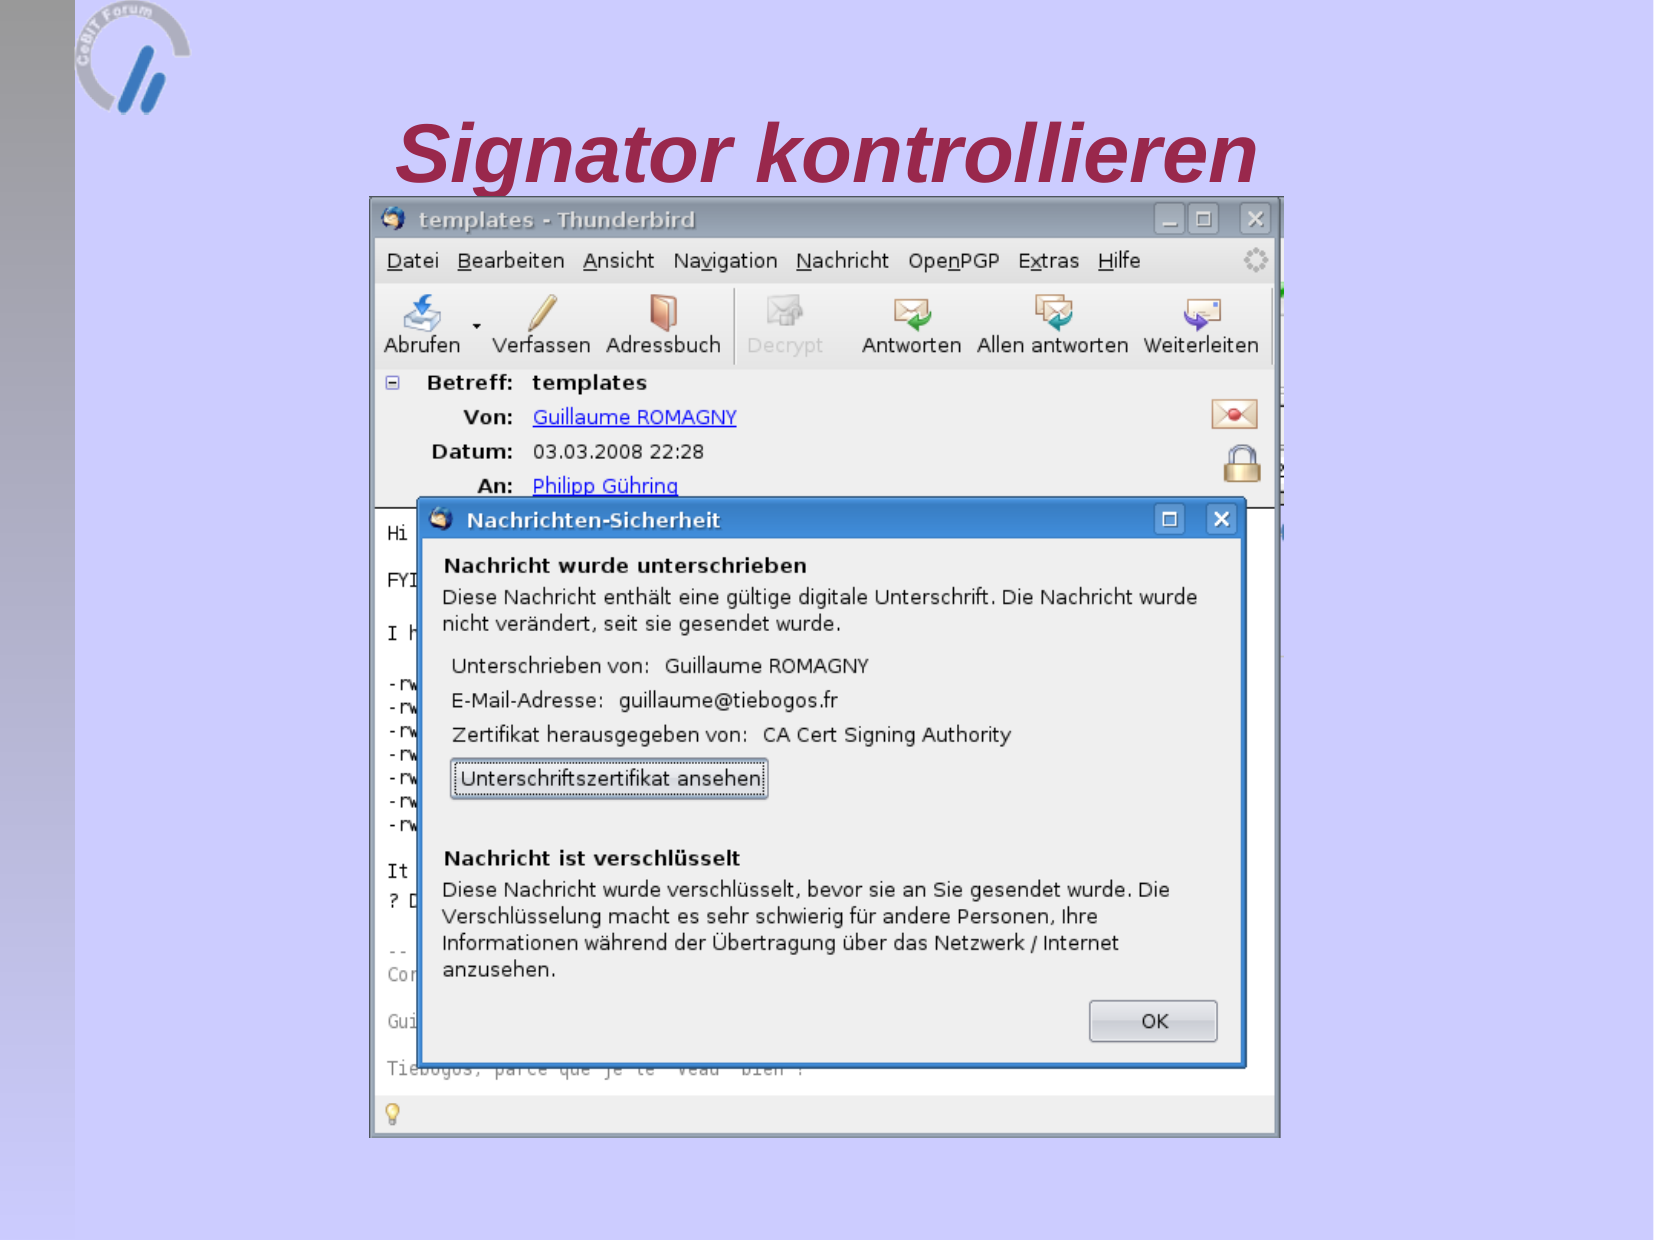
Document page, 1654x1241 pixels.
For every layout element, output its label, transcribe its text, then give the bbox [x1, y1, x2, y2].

picture [369, 196, 1284, 1138]
title Signator kontrollieren [121, 49, 1534, 257]
